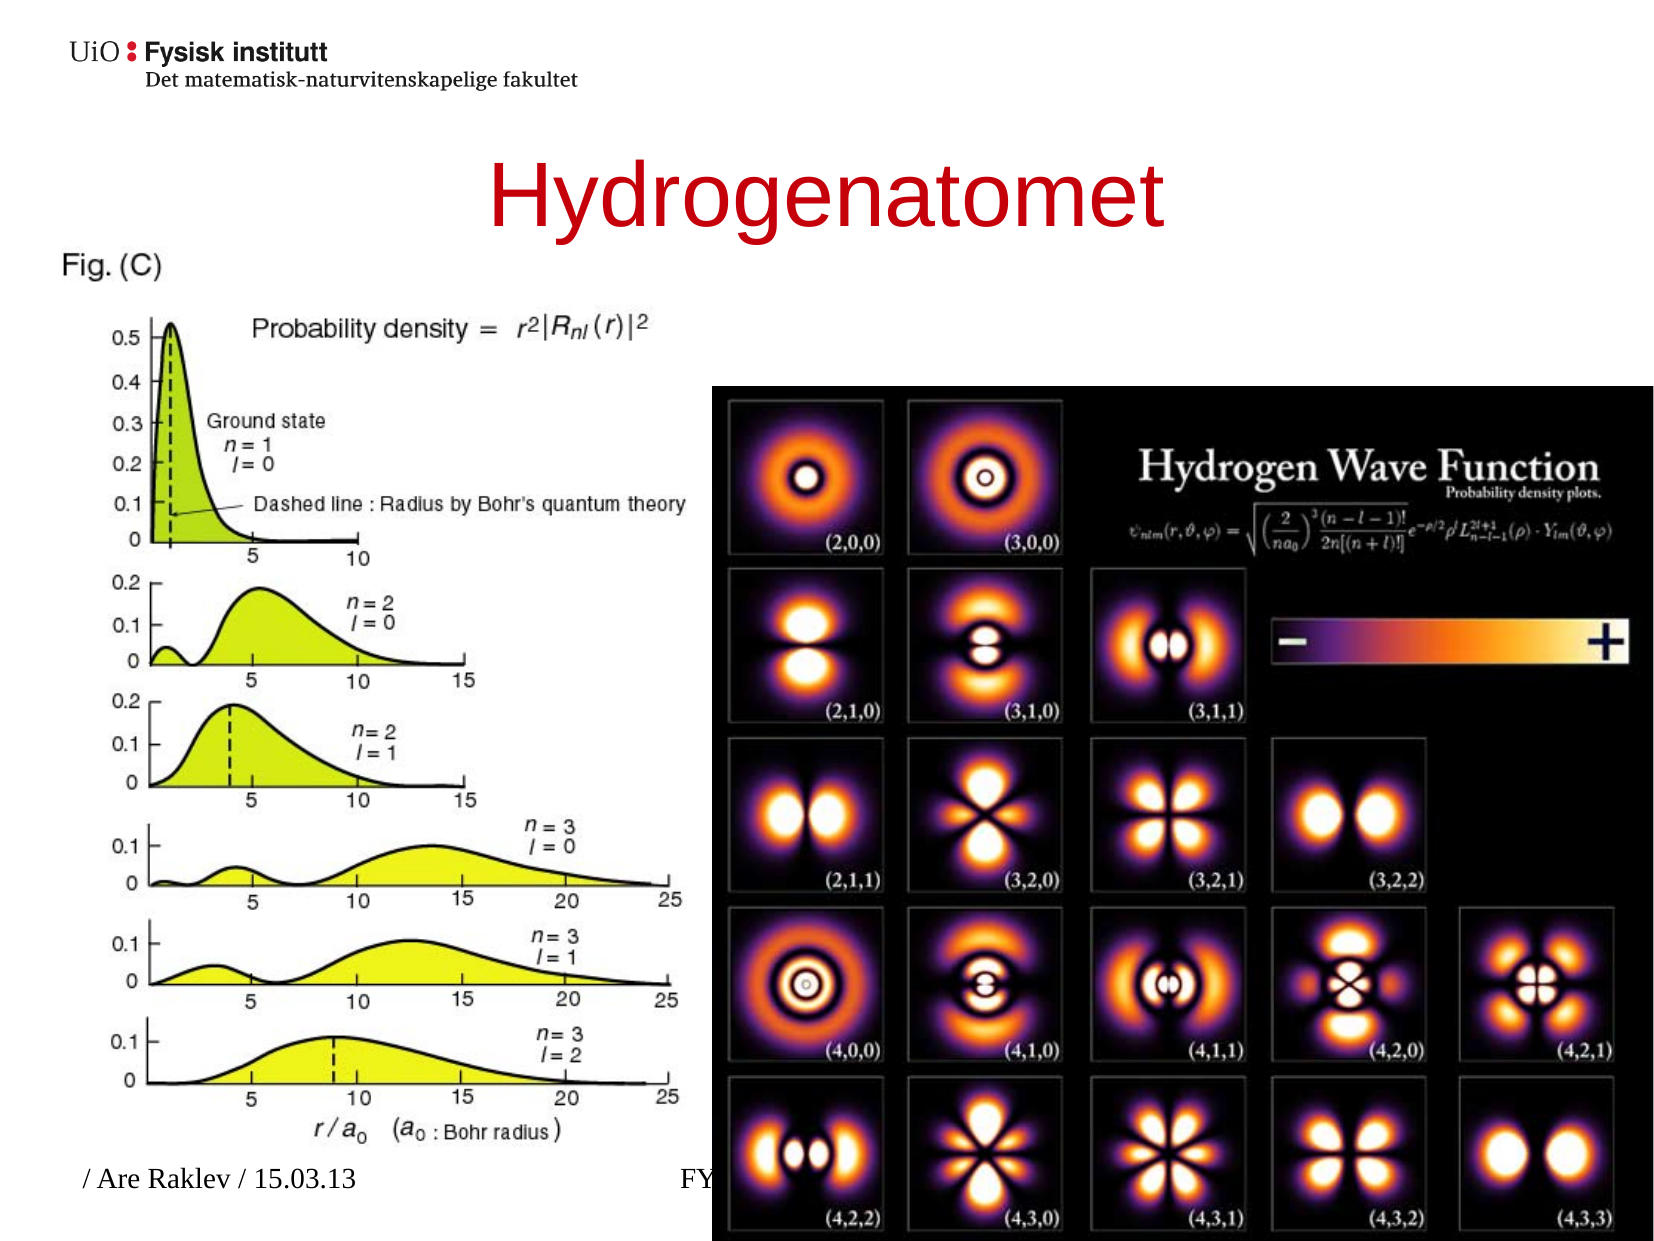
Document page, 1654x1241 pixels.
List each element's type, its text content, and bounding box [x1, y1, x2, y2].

picture [68, 37, 581, 93]
title Hydrogenatomet [82, 90, 1571, 298]
picture [61, 246, 687, 1147]
picture [712, 386, 1654, 1241]
